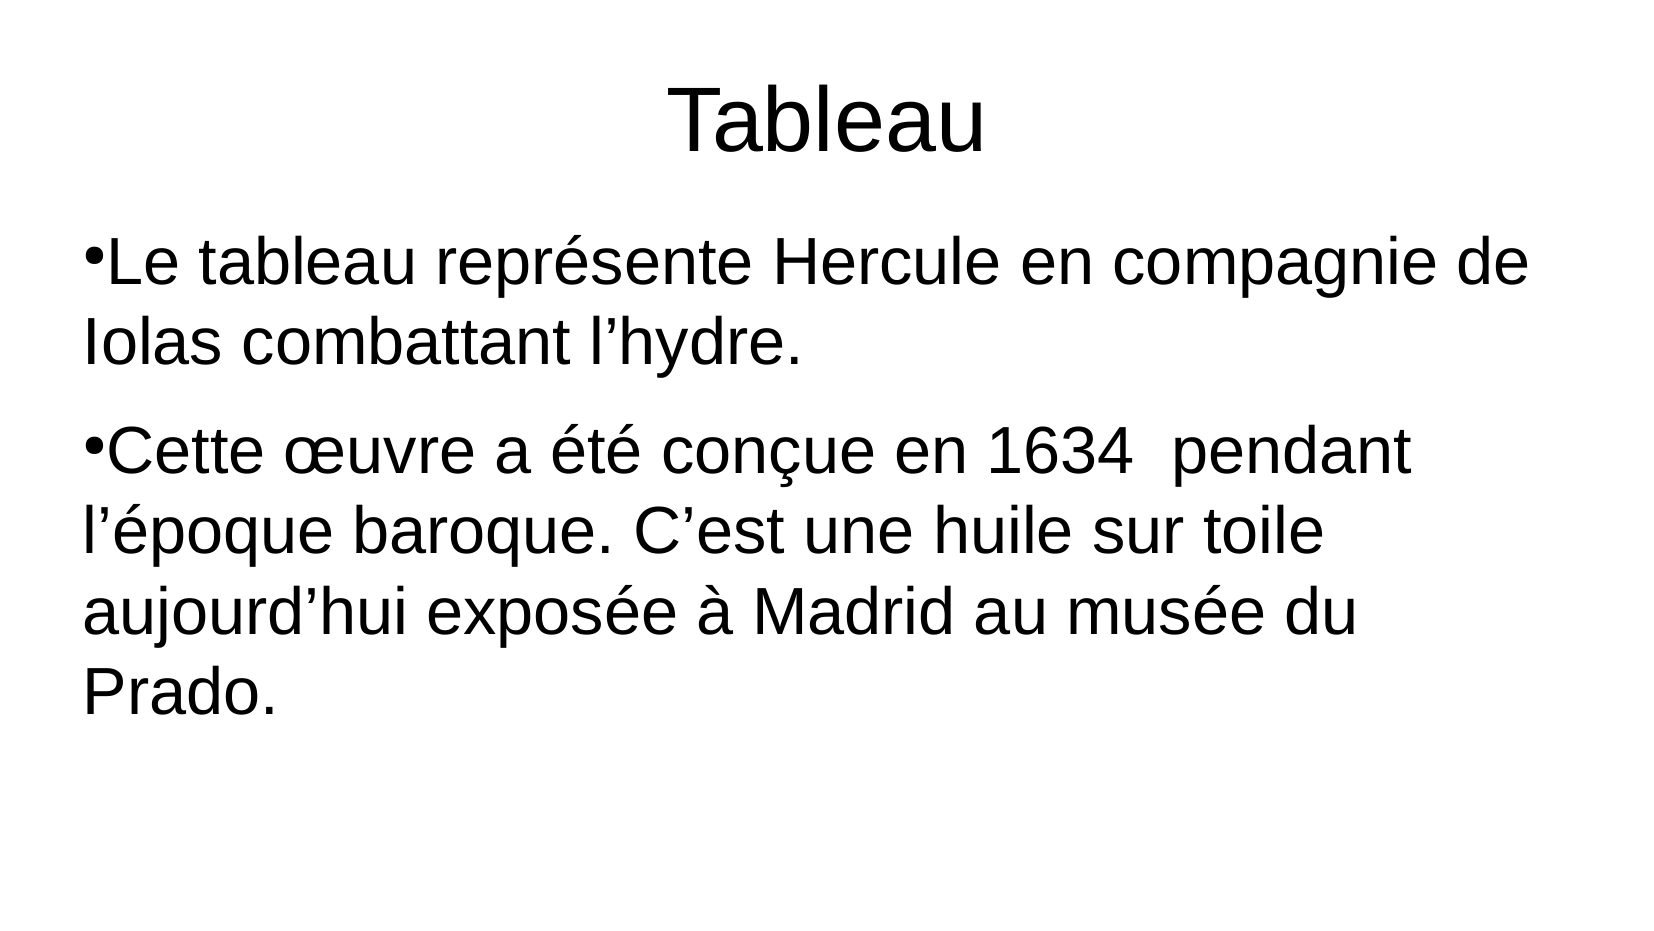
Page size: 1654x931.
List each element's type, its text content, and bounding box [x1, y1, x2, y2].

list Le tableau représente Hercule en compagnie de Iolas combattant l’hydre. Cette œuvre a été conçue en 1634 pendant l’époque baroque. C’est une huile sur toile aujourd’hui exposée à Madrid au musée du Prado. [82, 217, 1571, 758]
title Tableau [82, 37, 1571, 193]
